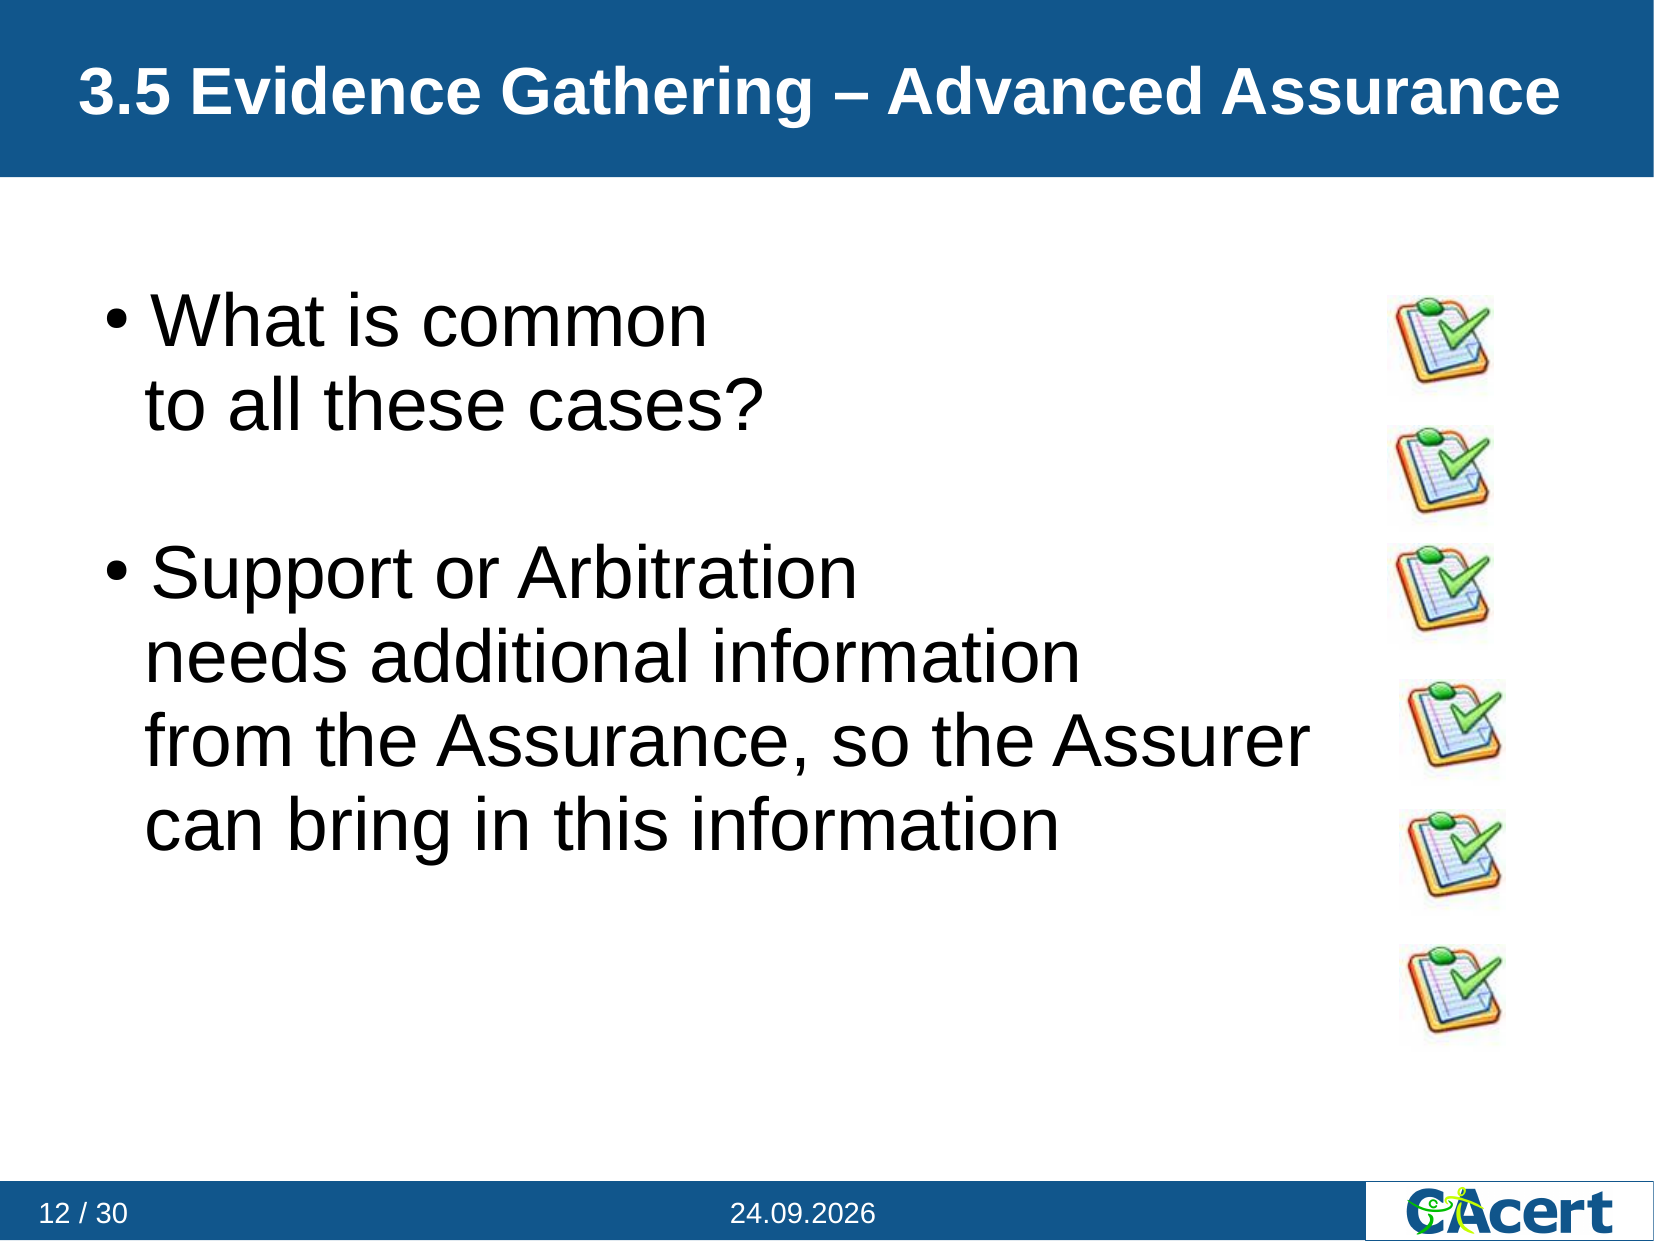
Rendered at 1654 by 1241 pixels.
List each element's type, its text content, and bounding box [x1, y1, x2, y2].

picture [1399, 679, 1506, 786]
text_box What is common to all these cases? Support or Arbitration needs additional information from the Assurance, so the Assurer can bring in this information [88, 270, 1327, 874]
picture [1399, 944, 1506, 1052]
picture [1399, 809, 1506, 916]
picture [1387, 425, 1494, 532]
picture [1387, 295, 1494, 402]
picture [1406, 1186, 1613, 1235]
picture [1387, 543, 1494, 650]
title 3.5 Evidence Gathering – Advanced Assurance [76, 17, 1565, 166]
